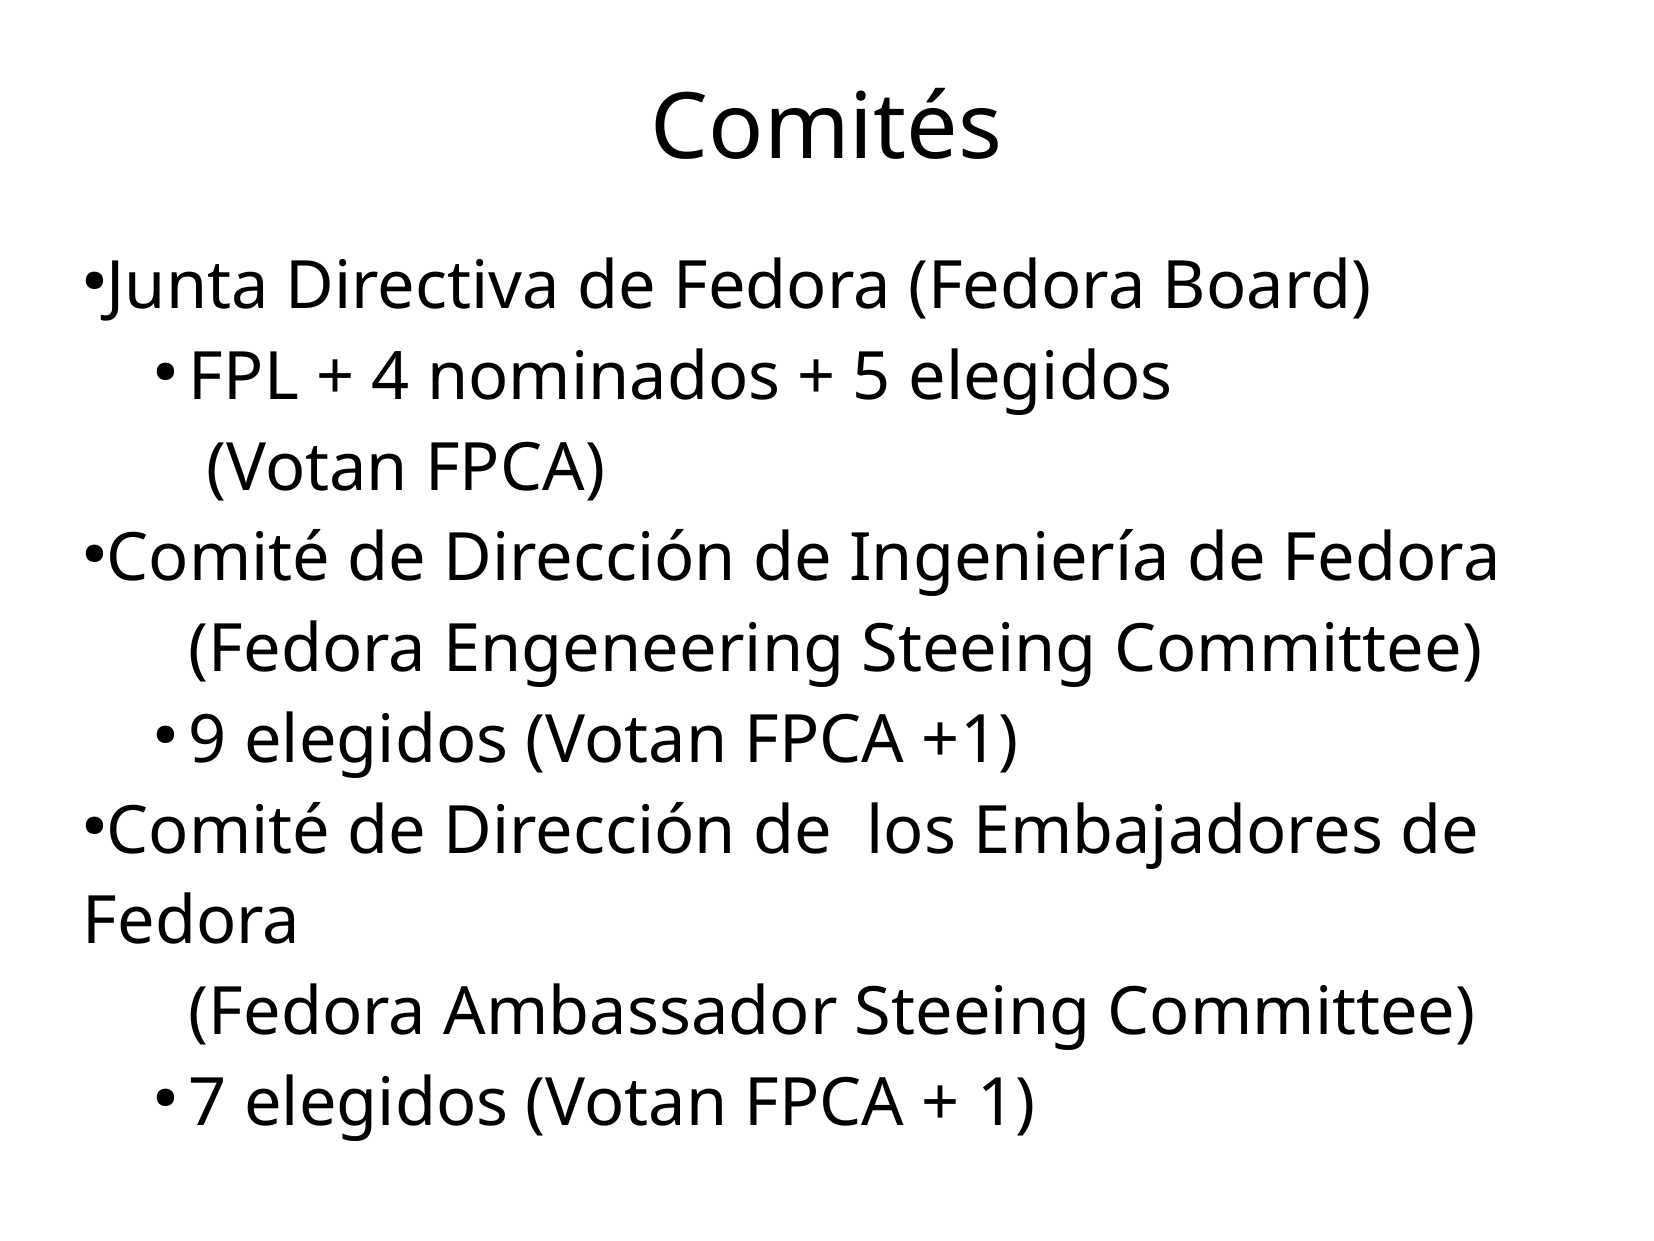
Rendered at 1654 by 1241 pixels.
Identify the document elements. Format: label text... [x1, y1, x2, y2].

title Comités [82, 19, 1571, 227]
subtitle Junta Directiva de Fedora (Fedora Board) FPL + 4 nominados + 5 elegidos (Votan FPCA) Comité de Dirección de Ingeniería de Fedora (Fedora Engeneering Steeing Committee) 9 elegidos (Votan FPCA +1) Comité de Dirección de los Embajadores de Fedora (Fedora Ambassador Steeing Committee) 7 elegidos (Votan FPCA + 1) [82, 243, 1538, 1139]
